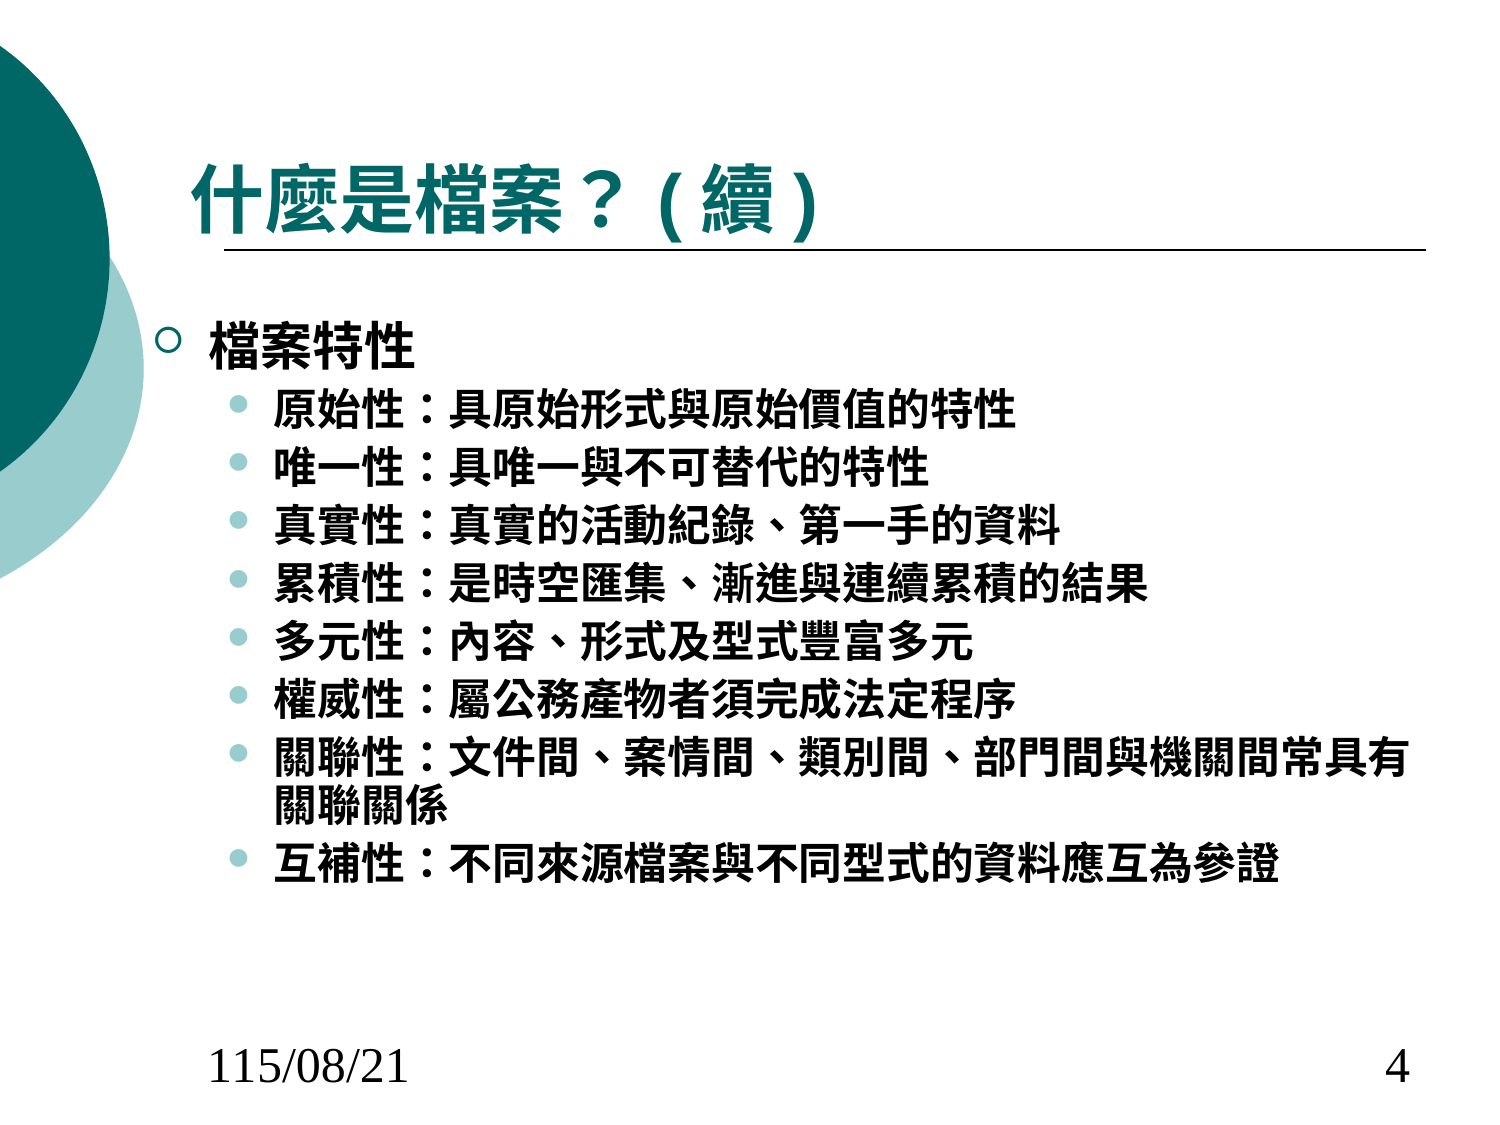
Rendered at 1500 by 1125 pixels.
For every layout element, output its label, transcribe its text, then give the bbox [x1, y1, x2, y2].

list 檔案特性 原始性：具原始形式與原始價值的特性 唯一性：具唯一與不可替代的特性 真實性：真實的活動紀錄、第一手的資料 累積性：是時空匯集、漸進與連續累積的結果 多元性：內容、形式及型式豐富多元 權威性：屬公務產物者須完成法定程序 關聯性：文件間、案情間、類別間、部門間與機關間常具有關聯關係 互補性：不同來源檔案與不同型式的資料應互為參證 [137, 312, 1450, 938]
title 什麼是檔案？(續) [174, 99, 1450, 250]
